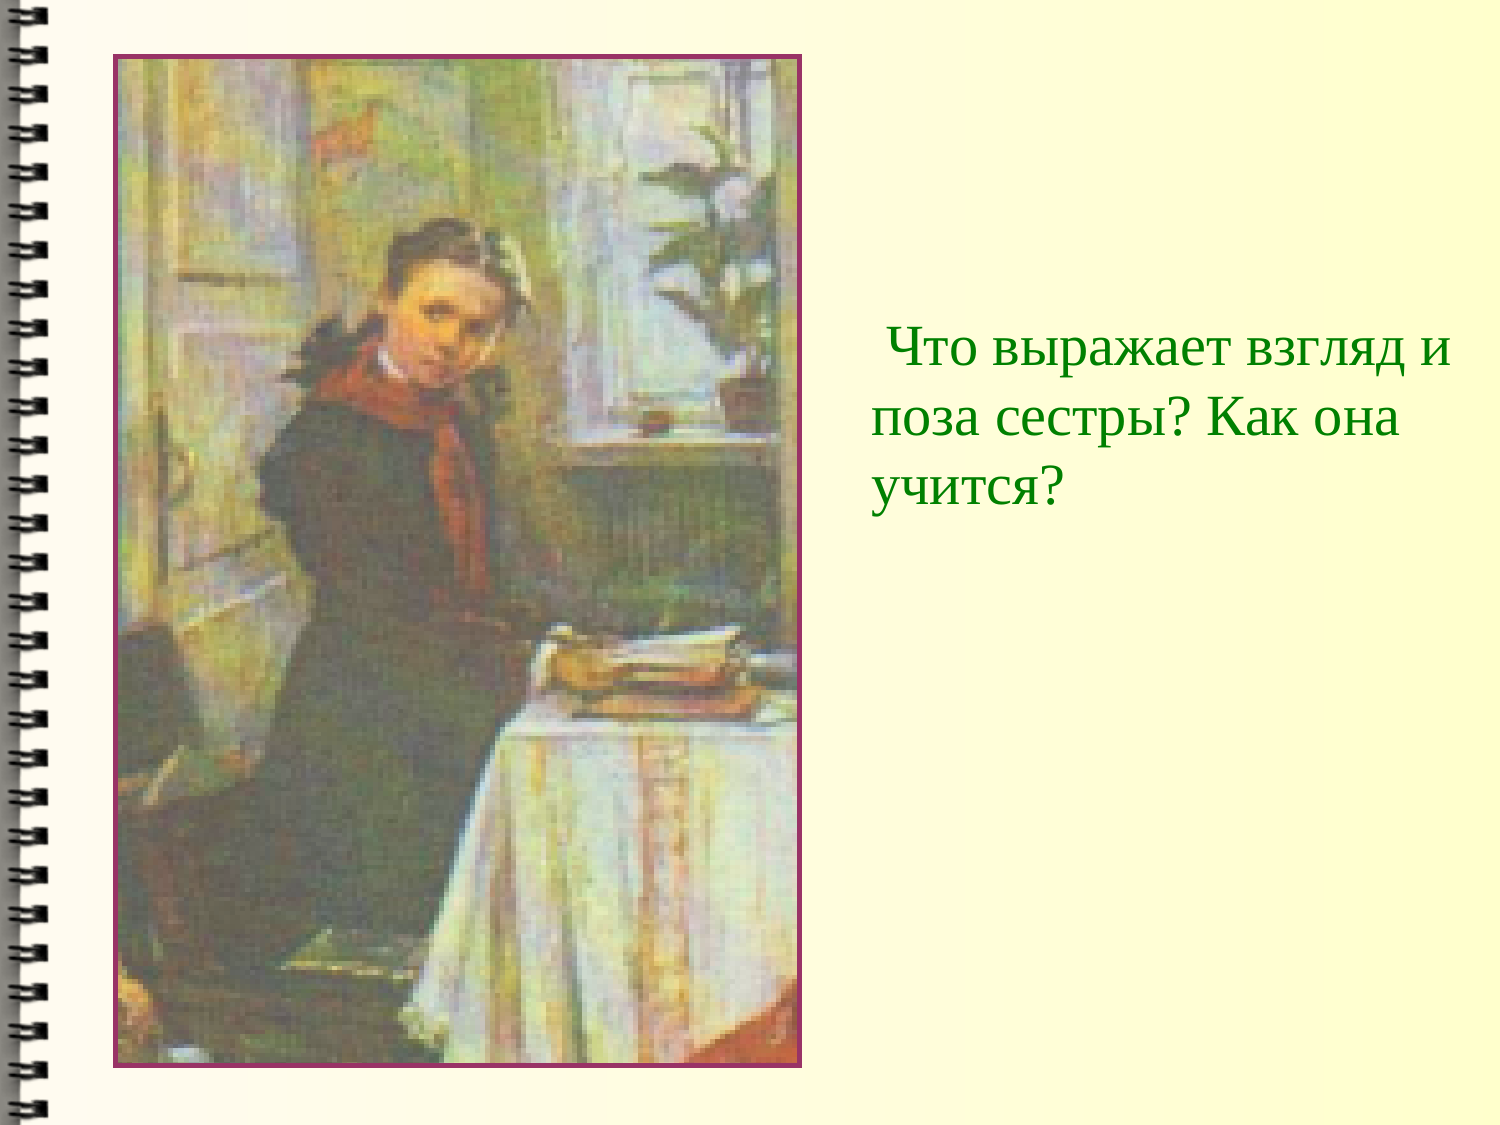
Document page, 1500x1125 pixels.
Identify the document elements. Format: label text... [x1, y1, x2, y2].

picture [118, 59, 798, 1063]
list Что выражает взгляд и поза сестры? Как она учится? [856, 299, 1483, 975]
picture [0, 0, 69, 1125]
